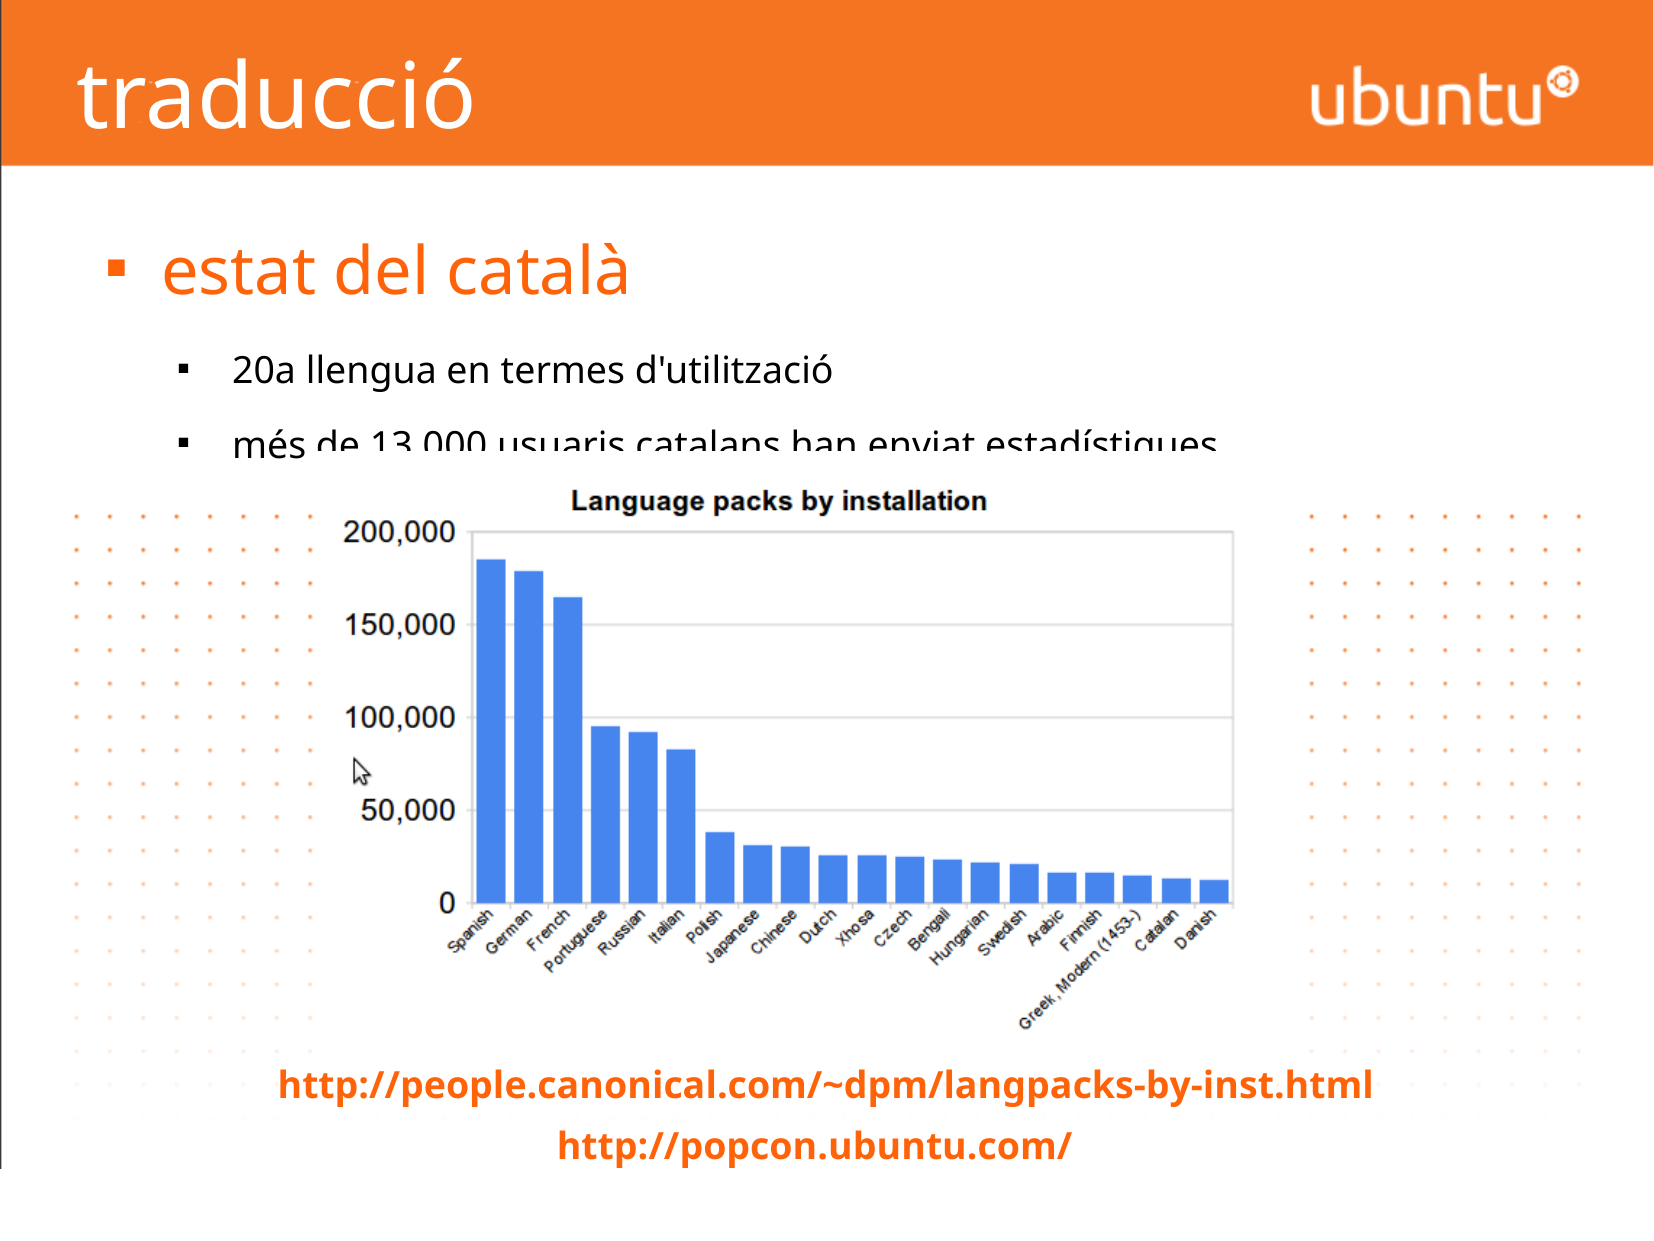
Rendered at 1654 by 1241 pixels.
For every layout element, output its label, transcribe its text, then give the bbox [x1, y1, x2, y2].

text_box http://popcon.ubuntu.com/ [542, 1112, 1110, 1176]
text_box http://people.canonical.com/~dpm/langpacks-by-inst.html [262, 1050, 1416, 1114]
title traducció [76, 29, 1565, 158]
picture [0, 0, 1654, 1169]
list estat del català 20a llengua en termes d'utilització més de 13.000 usuaris catalans han enviat estadístiques [90, 223, 1579, 459]
